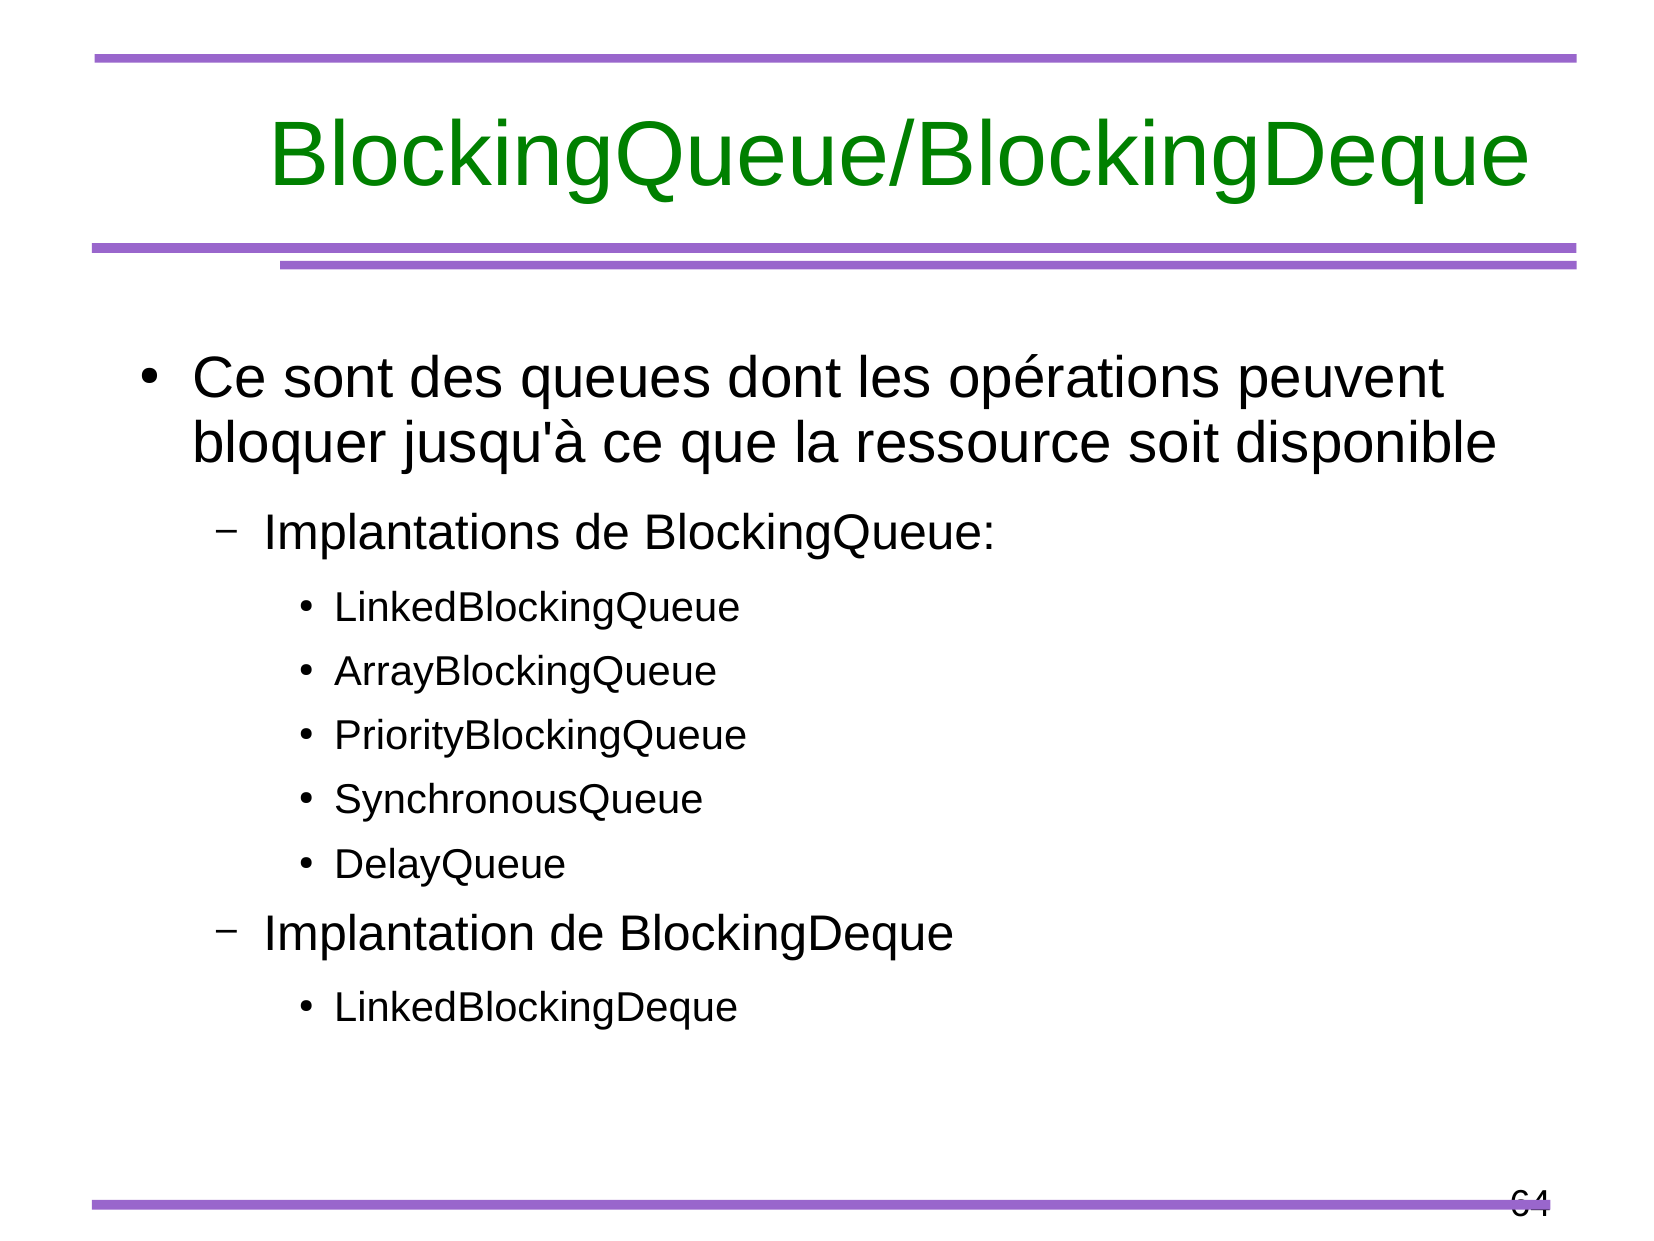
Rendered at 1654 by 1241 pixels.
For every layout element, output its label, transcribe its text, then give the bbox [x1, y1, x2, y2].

title BlockingQueue/BlockingDeque [121, 49, 1534, 257]
list Ce sont des queues dont les opérations peuvent bloquer jusqu'à ce que la ressource soit disponible Implantations de BlockingQueue: LinkedBlockingQueue ArrayBlockingQueue PriorityBlockingQueue SynchronousQueue DelayQueue Implantation de BlockingDeque LinkedBlockingDeque [121, 344, 1534, 1134]
